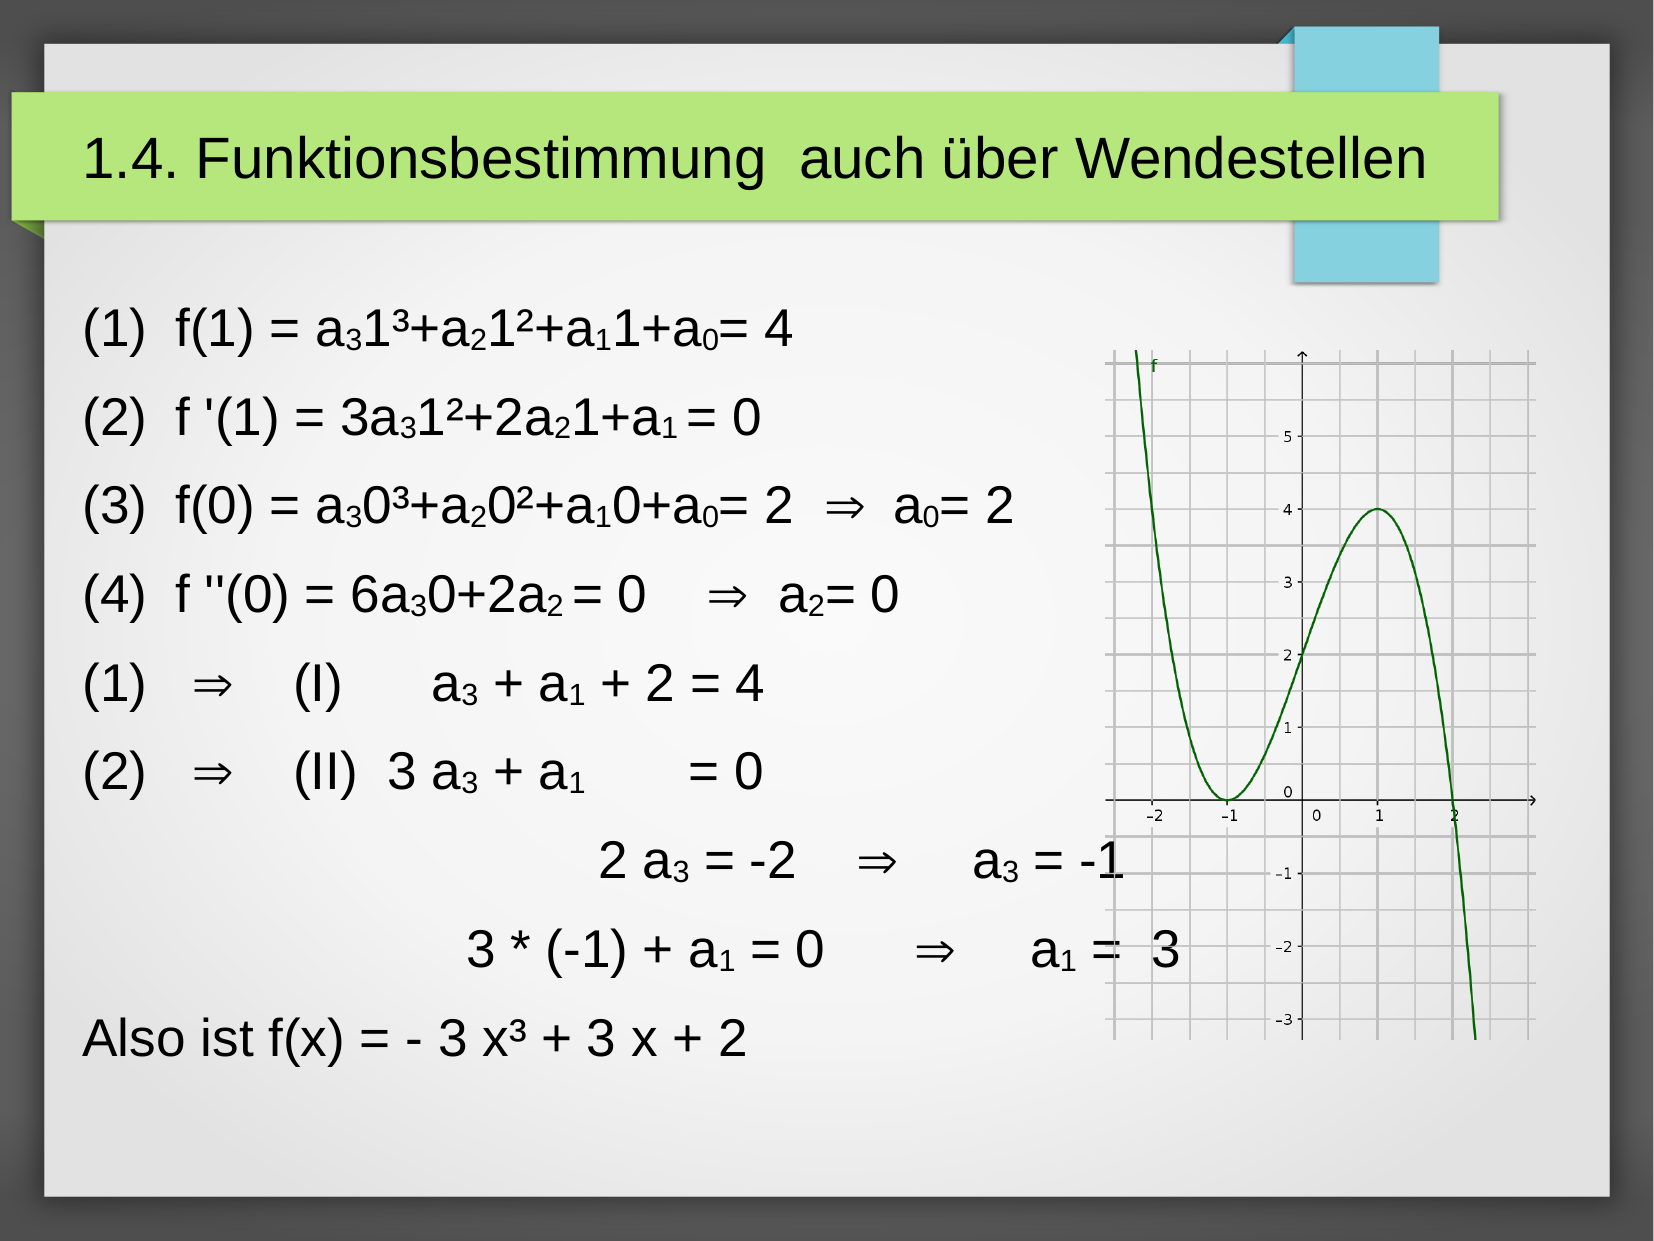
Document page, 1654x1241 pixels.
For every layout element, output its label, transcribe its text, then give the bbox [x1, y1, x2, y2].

list f(1) = a31³+a21²+a11+a0= 4 f '(1) = 3a31²+2a21+a1 = 0 f(0) = a30³+a20²+a10+a0= 2 ⇒ a0= 2 f ''(0) = 6a30+2a2 = 0 ⇒ a2= 0 (1) ⇒ (I) a3 + a1 + 2 = 4 (2) ⇒ (II) 3 a3 + a1 = 0 2 a3 = -2 ⇒ a3 = -1 3 * (-1) + a1 = 0 ⇒ a1 = 3 Also ist f(x) = - 3 x³ + 3 x + 2 [82, 295, 1571, 1075]
picture [0, 0, 1654, 1241]
title 1.4. Funktionsbestimmung auch über Wendestellen [82, 94, 1465, 213]
